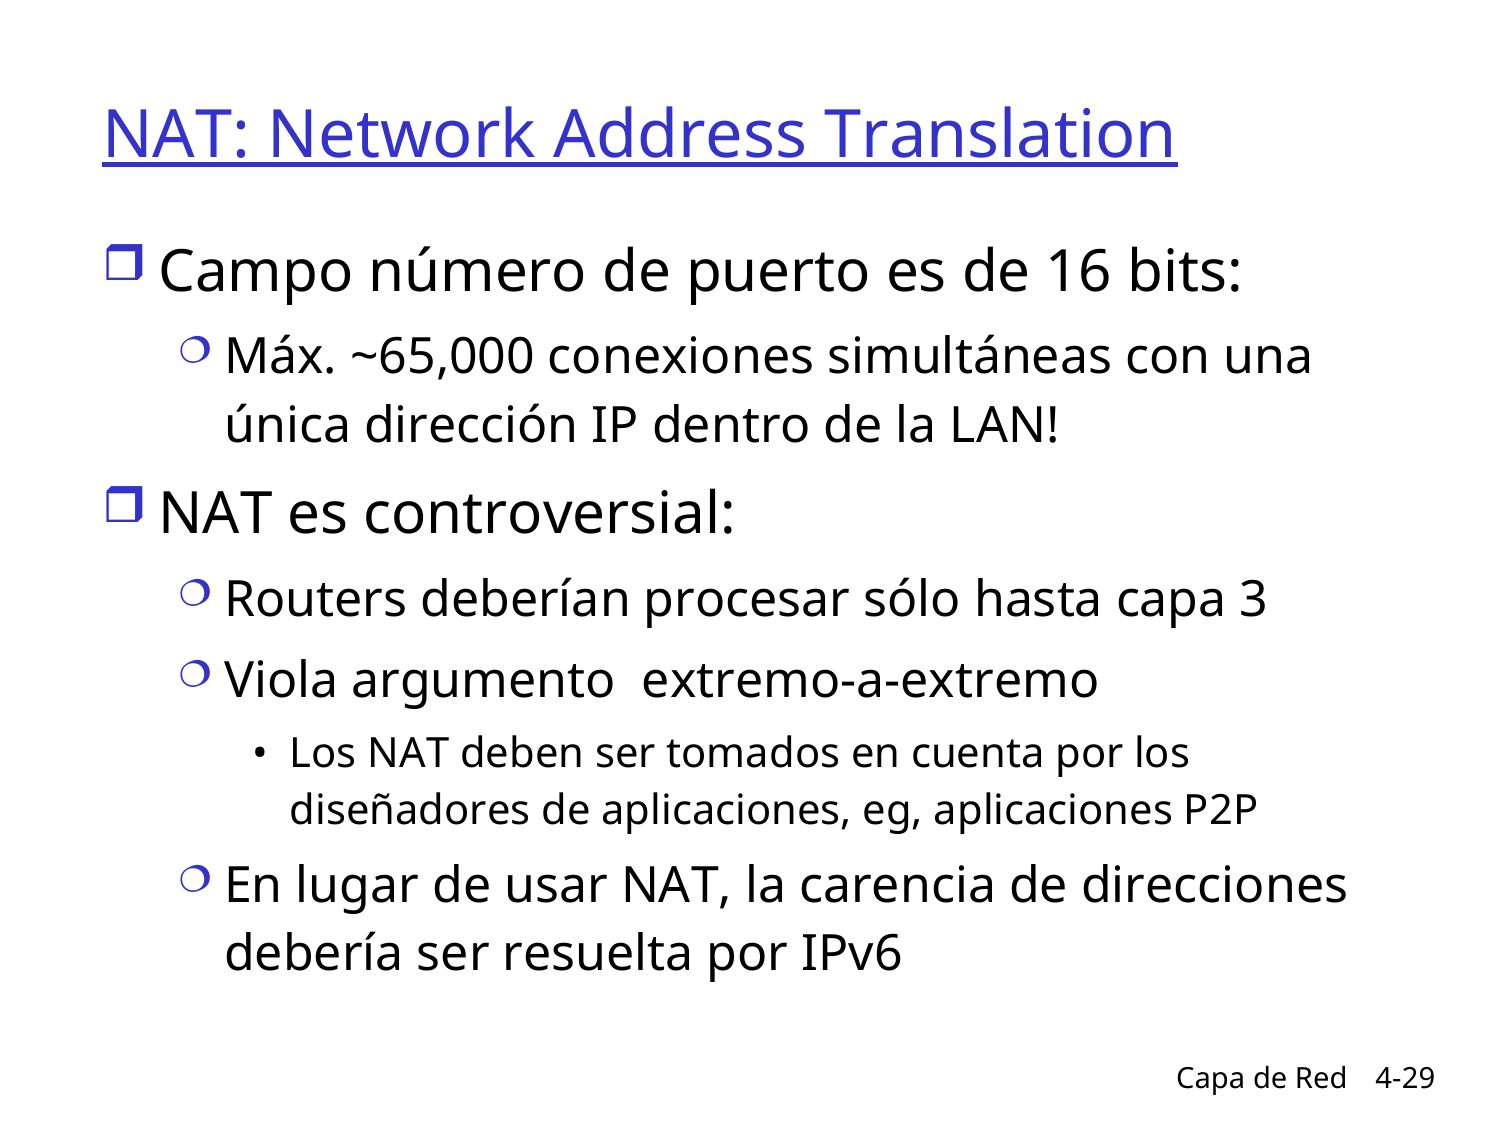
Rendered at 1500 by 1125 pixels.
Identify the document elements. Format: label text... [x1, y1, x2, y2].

title NAT: Network Address Translation [87, 37, 1363, 221]
list Campo número de puerto es de 16 bits: Máx. ~65,000 conexiones simultáneas con una única dirección IP dentro de la LAN! NAT es controversial: Routers deberían procesar sólo hasta capa 3 Viola argumento extremo-a-extremo Los NAT deben ser tomados en cuenta por los diseñadores de aplicaciones, eg, aplicaciones P2P En lugar de usar NAT, la carencia de direcciones debería ser resuelta por IPv6 [87, 221, 1426, 984]
